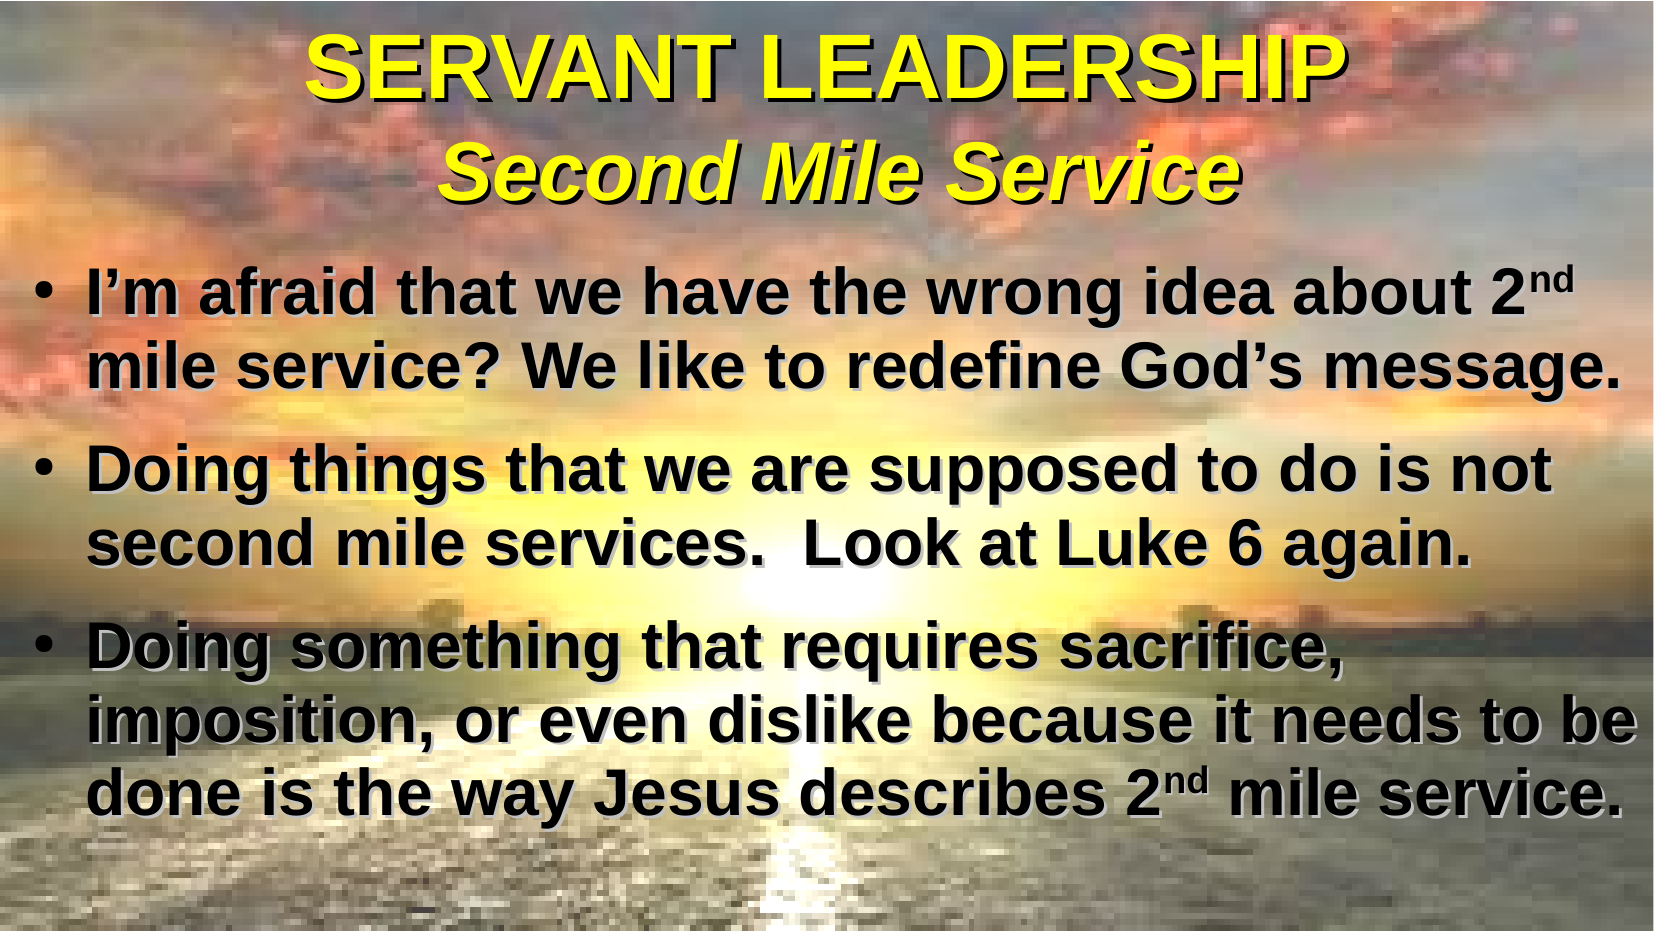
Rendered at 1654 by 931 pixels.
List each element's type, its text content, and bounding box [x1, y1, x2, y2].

picture [0, 1, 1654, 931]
title SERVANT LEADERSHIP Second Mile Service [82, 15, 1571, 221]
list I’m afraid that we have the wrong idea about 2nd mile service? We like to redefine God’s message. Doing things that we are supposed to do is not second mile services. Look at Luke 6 again. Doing something that requires sacrifice, imposition, or even dislike because it needs to be done is the way Jesus describes 2nd mile service. [15, 255, 1651, 901]
